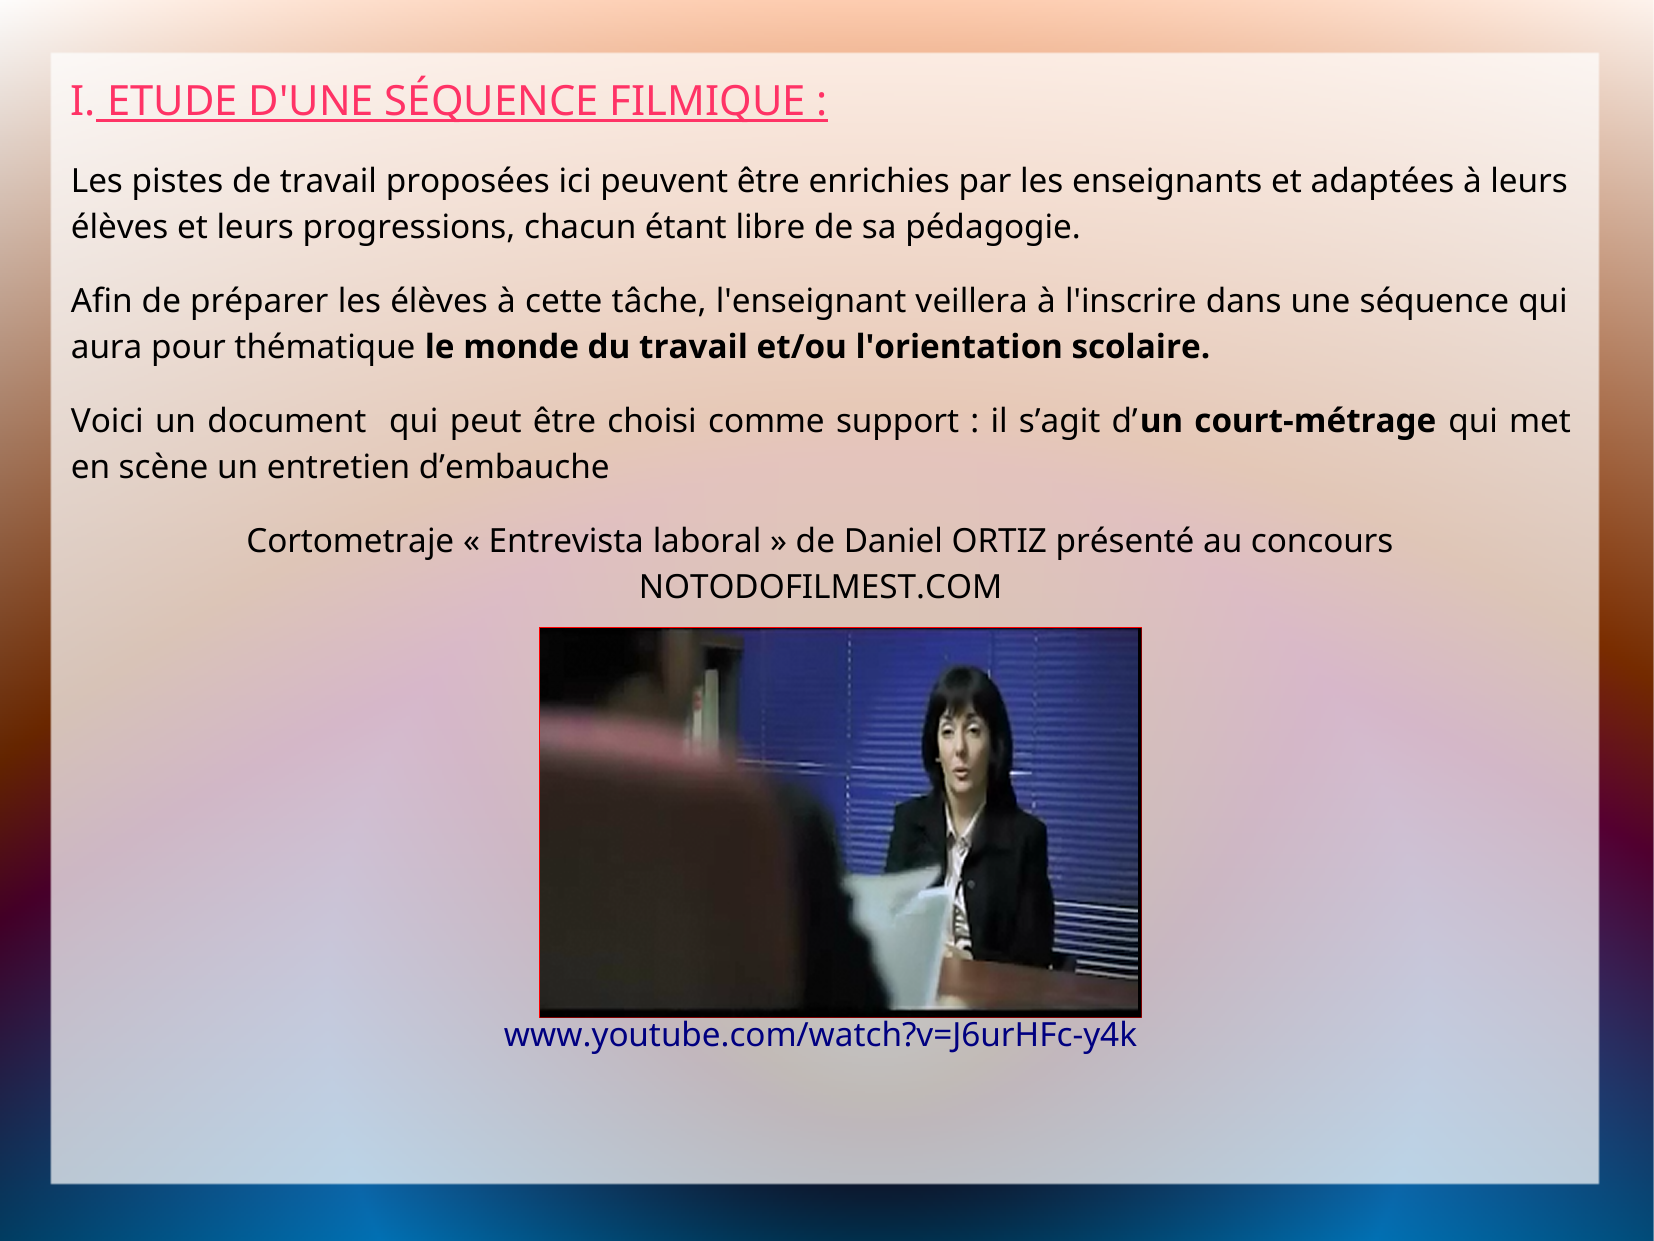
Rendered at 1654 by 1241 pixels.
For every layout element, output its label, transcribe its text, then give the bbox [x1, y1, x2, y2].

list I. ETUDE D'UNE SÉQUENCE FILMIQUE : Les pistes de travail proposées ici peuvent être enrichies par les enseignants et adaptées à leurs élèves et leurs progressions, chacun étant libre de sa pédagogie. Afin de préparer les élèves à cette tâche, l'enseignant veillera à l'inscrire dans une séquence qui aura pour thématique le monde du travail et/ou l'orientation scolaire. Voici un document qui peut être choisi comme support : il s’agit d’un court-métrage qui met en scène un entretien d’embauche Cortometraje « Entrevista laboral » de Daniel ORTIZ présenté au concours NOTODOFILMEST.COM www.youtube.com/watch?v=J6urHFc-y4k [0, 70, 1571, 1241]
picture [0, 0, 1654, 1241]
picture [539, 627, 1142, 1018]
